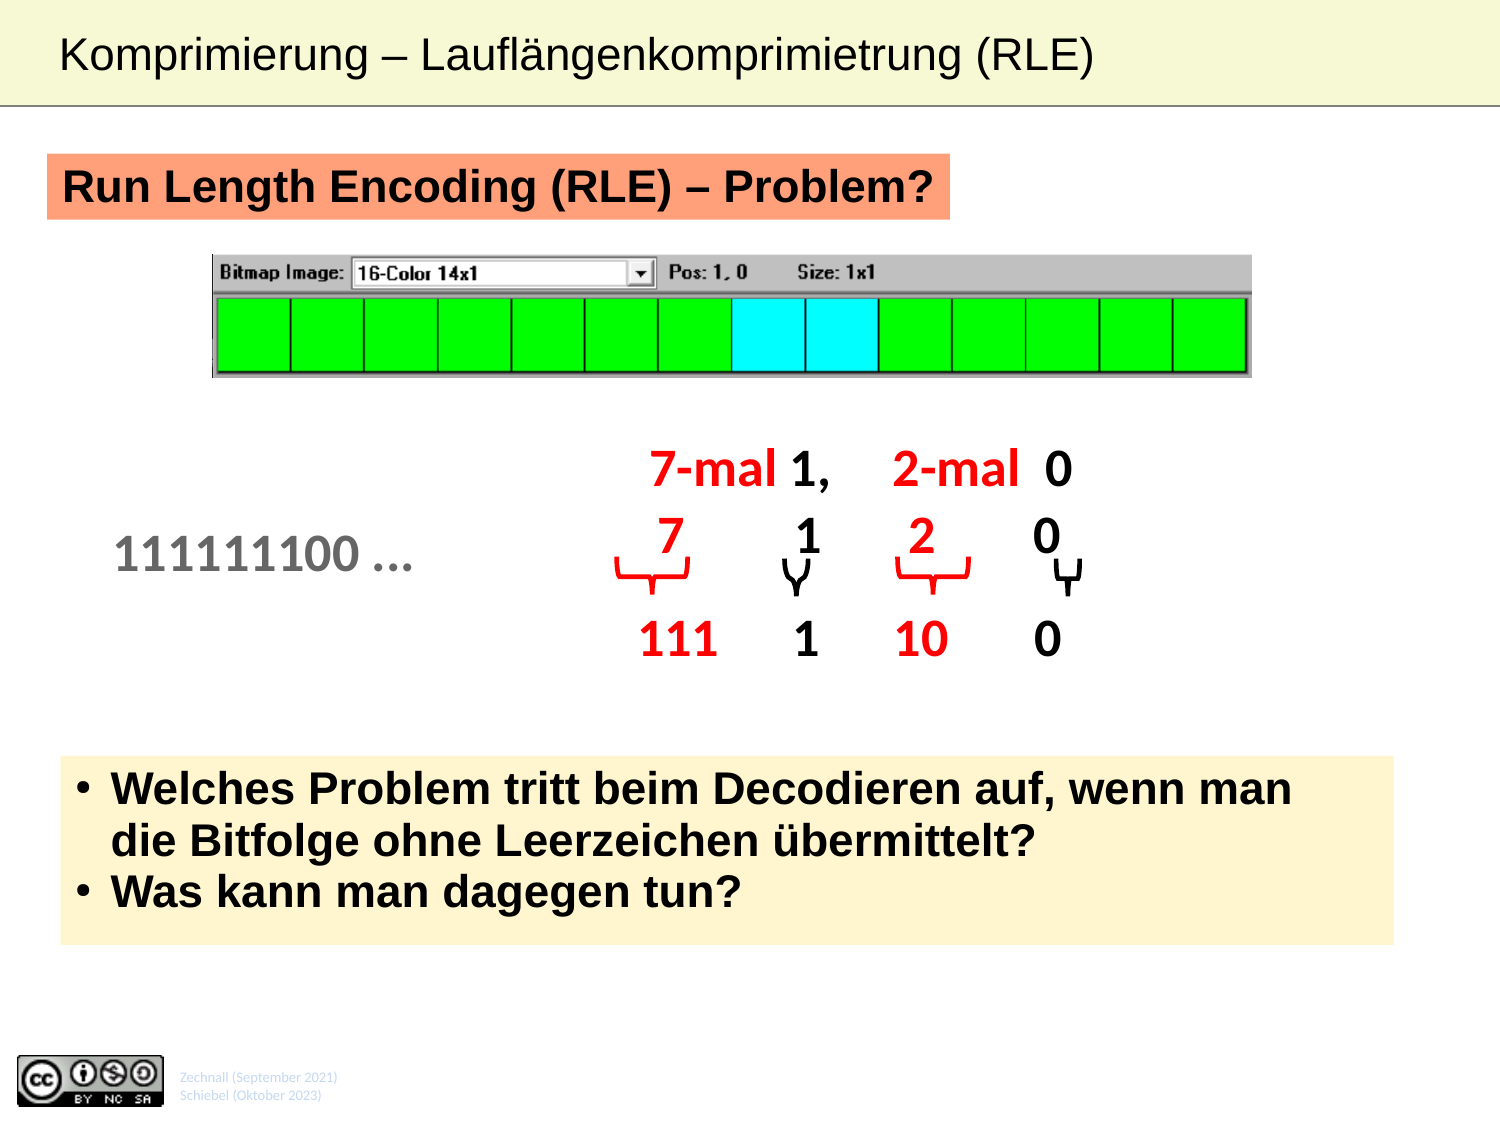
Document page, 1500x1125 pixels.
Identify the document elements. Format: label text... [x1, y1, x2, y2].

text_box 111111100 ... [97, 510, 431, 591]
title Komprimierung – Lauflängenkomprimietrung (RLE) [59, 0, 1217, 133]
text_box Welches Problem tritt beim Decodieren auf, wenn man die Bitfolge ohne Leerzeichen übermittelt? Was kann man dagegen tun? [60, 755, 1394, 945]
text_box 7 1 2 0 [630, 491, 1077, 573]
text_box 111 1 10 0 [622, 594, 1078, 675]
picture [17, 1055, 164, 1107]
text_box Run Length Encoding (RLE) – Problem? [47, 153, 950, 220]
picture [212, 254, 1252, 378]
text_box 7-mal 1, 2-mal 0 [634, 425, 1088, 506]
